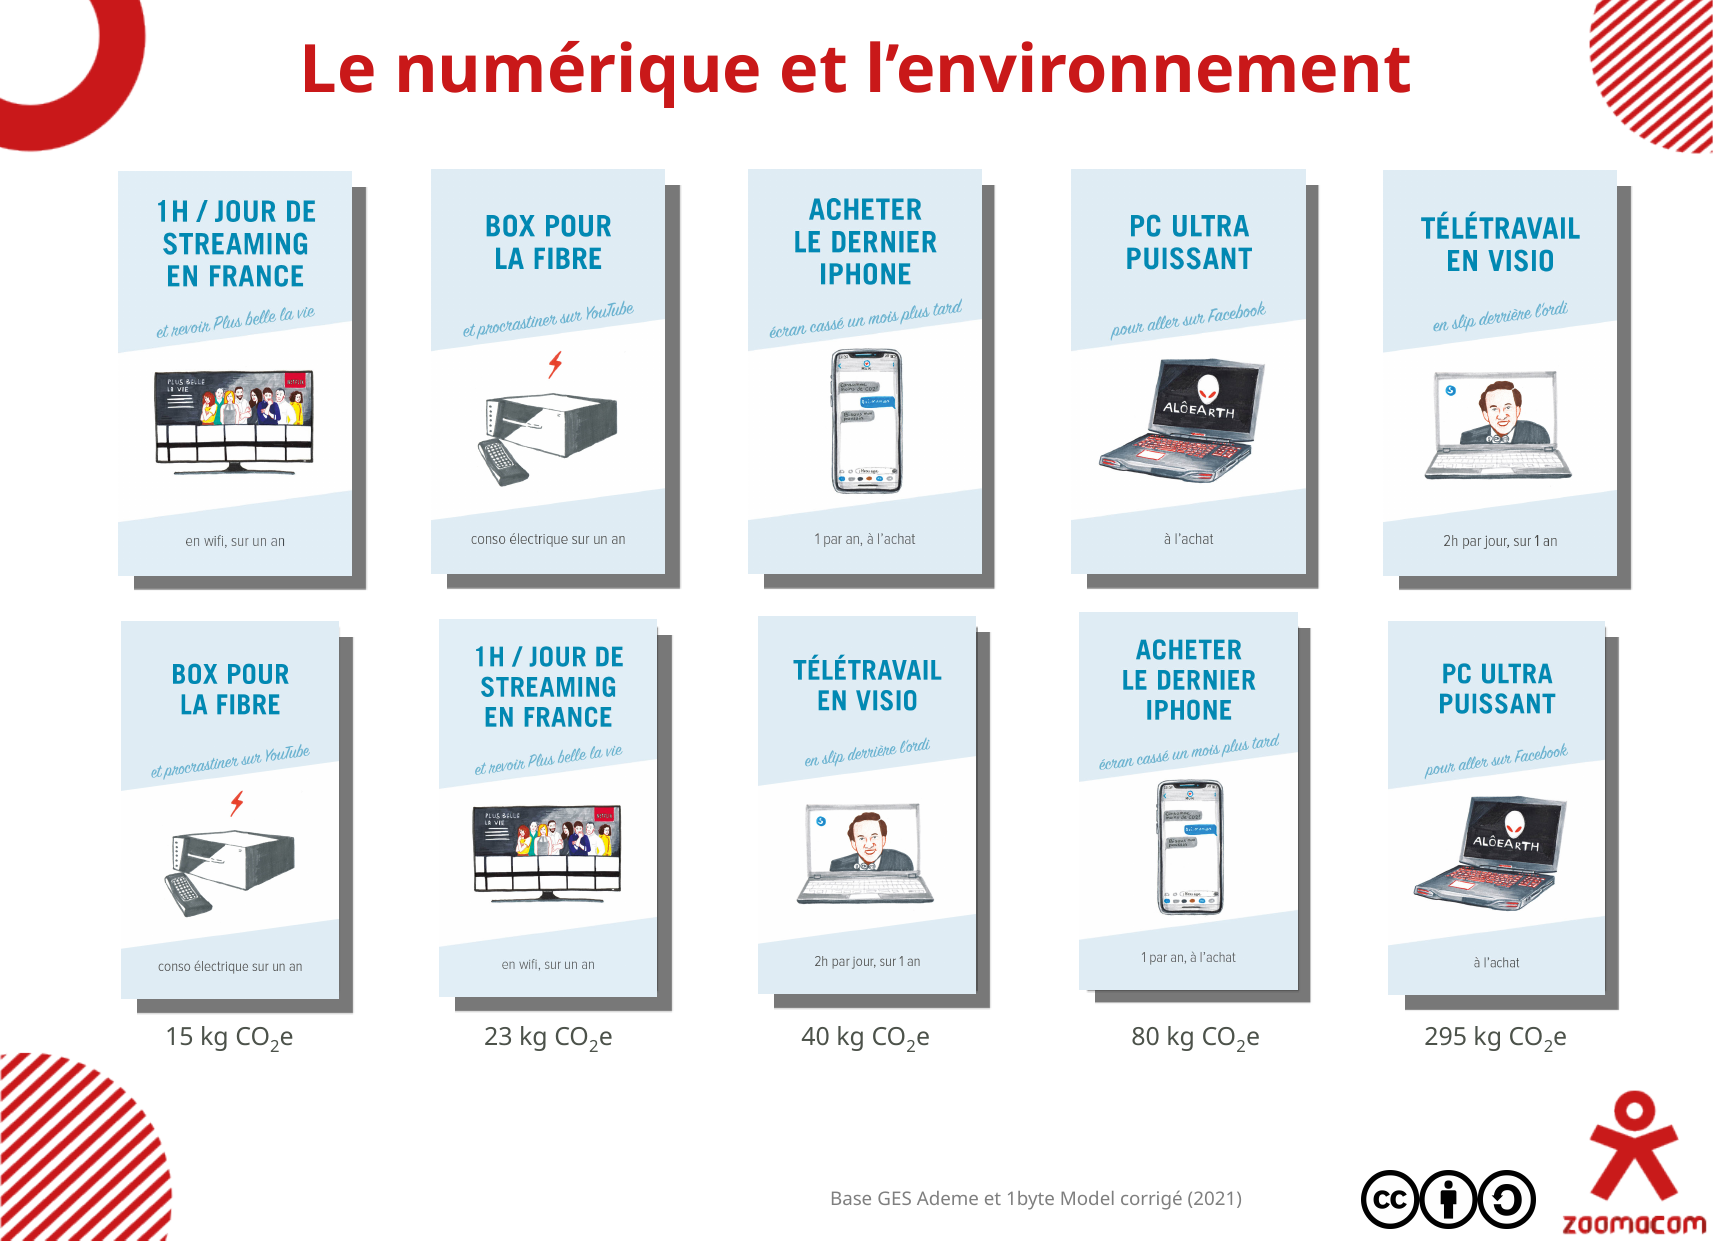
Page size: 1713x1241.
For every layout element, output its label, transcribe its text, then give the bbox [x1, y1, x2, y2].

picture [0, 0, 1713, 1241]
text_box 23 kg CO2e [455, 1013, 642, 1063]
text_box Base GES Ademe et 1byte Model corrigé (2021) [814, 1178, 1325, 1217]
text_box 80 kg CO2e [1095, 1013, 1290, 1063]
text_box 295 kg CO2e [1394, 1013, 1598, 1063]
text_box 40 kg CO2e [771, 1013, 960, 1063]
text_box 15 kg CO2e [140, 1015, 319, 1063]
title Le numérique et l’environnement [85, 8, 1628, 216]
